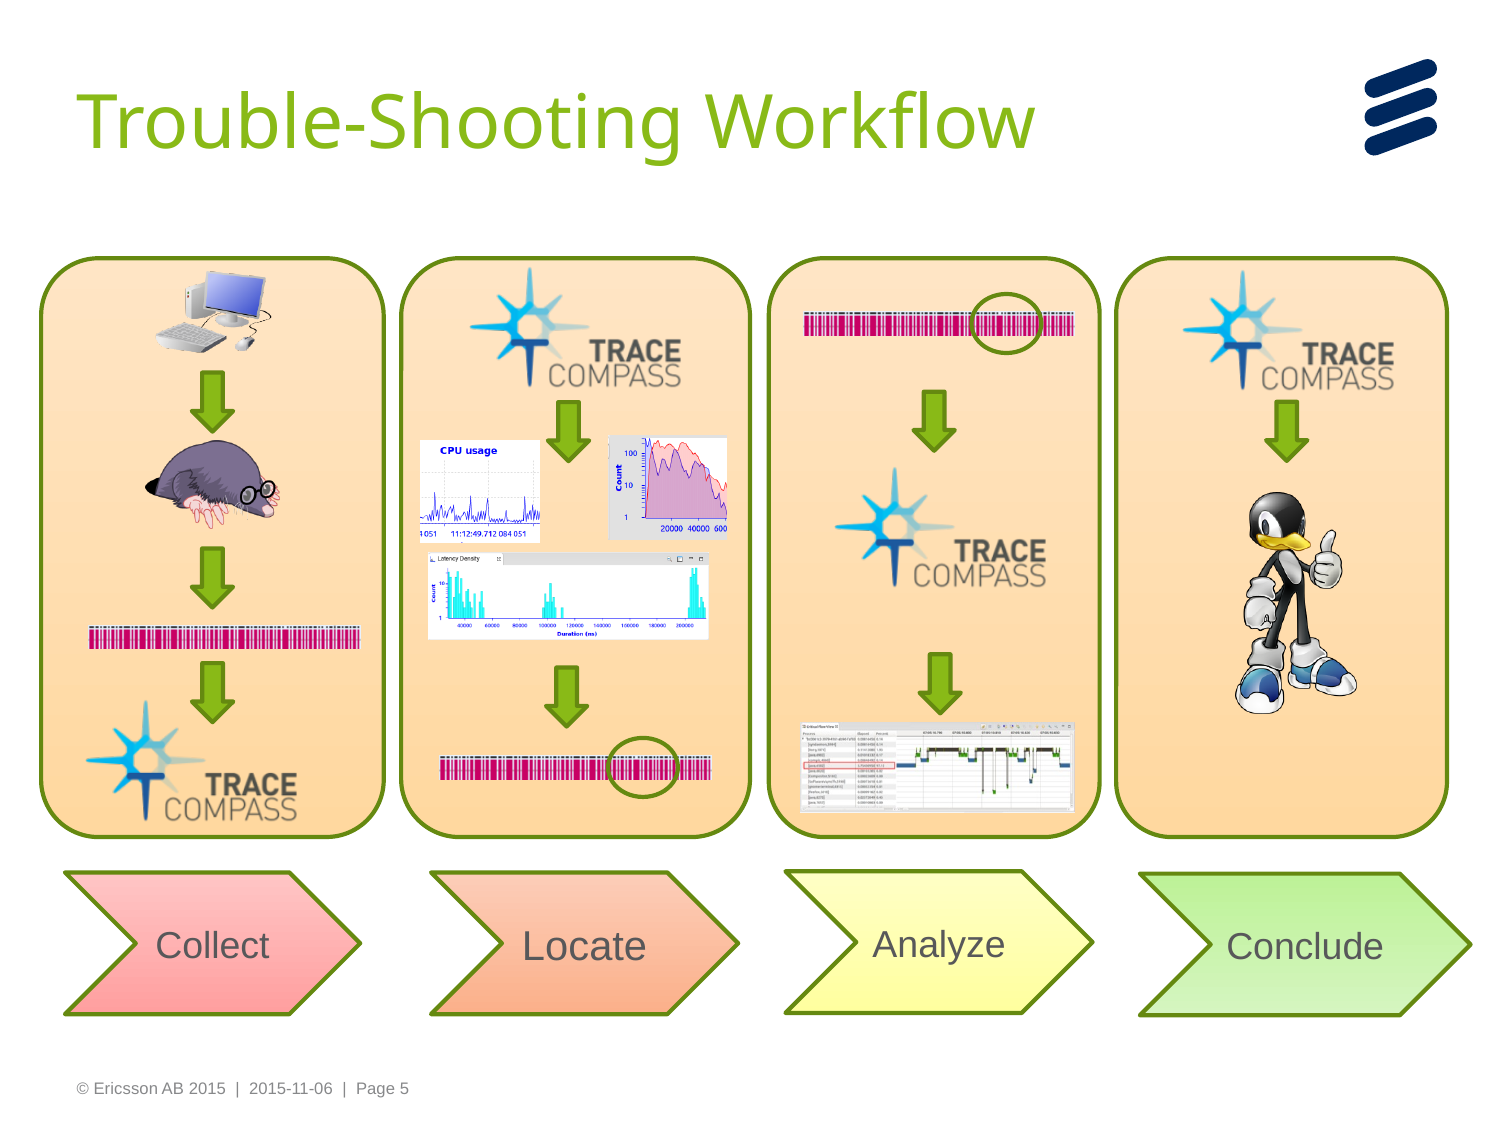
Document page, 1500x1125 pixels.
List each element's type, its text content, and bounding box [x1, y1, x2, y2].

text_box [41, 258, 384, 838]
picture [466, 265, 685, 392]
text_box [1116, 258, 1447, 838]
picture [974, 311, 1039, 336]
picture [800, 722, 1075, 813]
picture [82, 698, 301, 826]
text_box Collect [64, 872, 361, 1015]
picture [1179, 268, 1398, 396]
picture [678, 755, 712, 780]
text_box Locate [431, 872, 739, 1015]
text_box Analyze [785, 871, 1093, 1013]
picture [1235, 492, 1357, 714]
text_box [401, 258, 751, 838]
picture [145, 440, 280, 529]
picture [803, 311, 971, 336]
picture [428, 552, 709, 640]
picture [831, 465, 1050, 592]
picture [1041, 311, 1075, 336]
picture [88, 625, 361, 649]
picture [153, 269, 272, 354]
picture [439, 755, 608, 780]
text_box Conclude [1139, 873, 1471, 1016]
text_box [768, 258, 1100, 838]
picture [608, 435, 727, 540]
title Trouble-Shooting Workflow [64, 39, 1357, 218]
picture [611, 755, 675, 780]
picture [420, 440, 540, 543]
